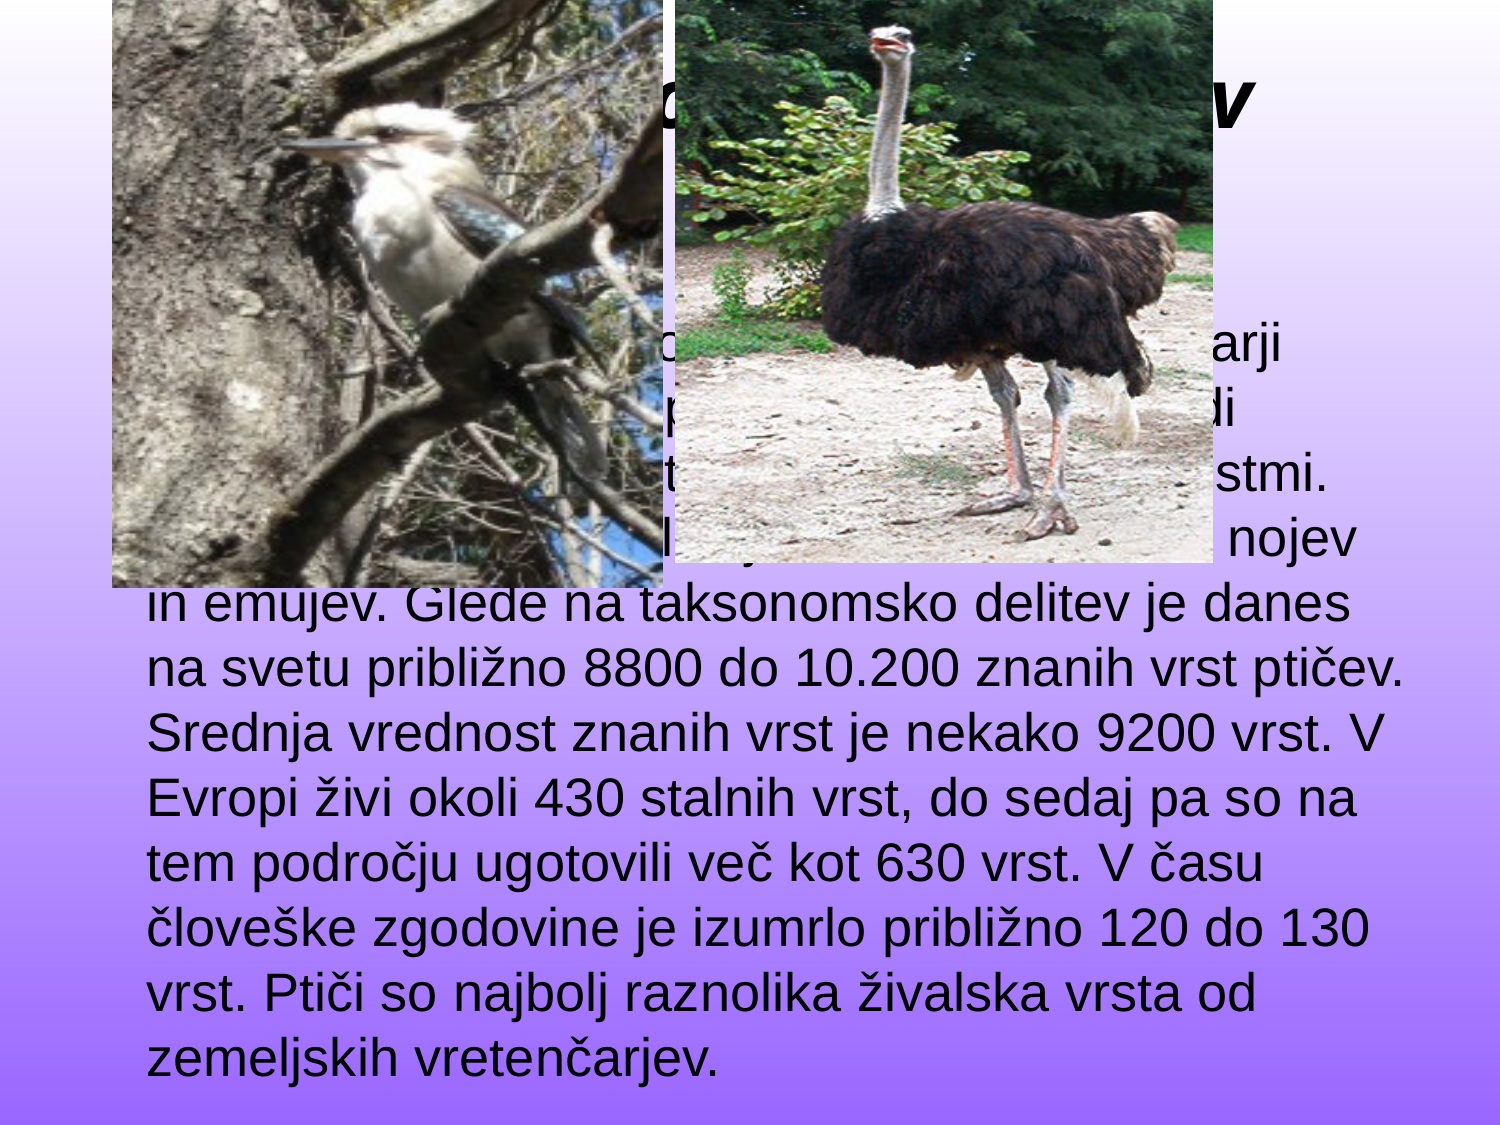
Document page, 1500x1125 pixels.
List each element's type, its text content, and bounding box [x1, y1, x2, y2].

picture [675, 0, 1213, 563]
text_box Ptiči ali ptice so dvonožni, toplokrvni vretenčarji (Vertebrata), pokriti s perjem, s sprednjimi udi spremenjenimi v peruti z lahkimi in votlimi kostmi. Ptiči imajo velikost kolibrijev in vse do velikih nojev in emujev. Glede na taksonomsko delitev je danes na svetu približno 8800 do 10.200 znanih vrst ptičev. Srednja vrednost znanih vrst je nekako 9200 vrst. V Evropi živi okoli 430 stalnih vrst, do sedaj pa so na tem področju ugotovili več kot 630 vrst. V času človeške zgodovine je izumrlo približno 120 do 130 vrst. Ptiči so najbolj raznolika živalska vrsta od zemeljskih vretenčarjev. [74, 299, 1425, 1043]
text_box Nekaj osnovnih podatkov [663, 128, 675, 299]
picture [112, 0, 663, 588]
text_box Nekaj osnovnih podatkov [663, 37, 675, 86]
text_box Nekaj osnovnih podatkov [1213, 37, 1313, 299]
